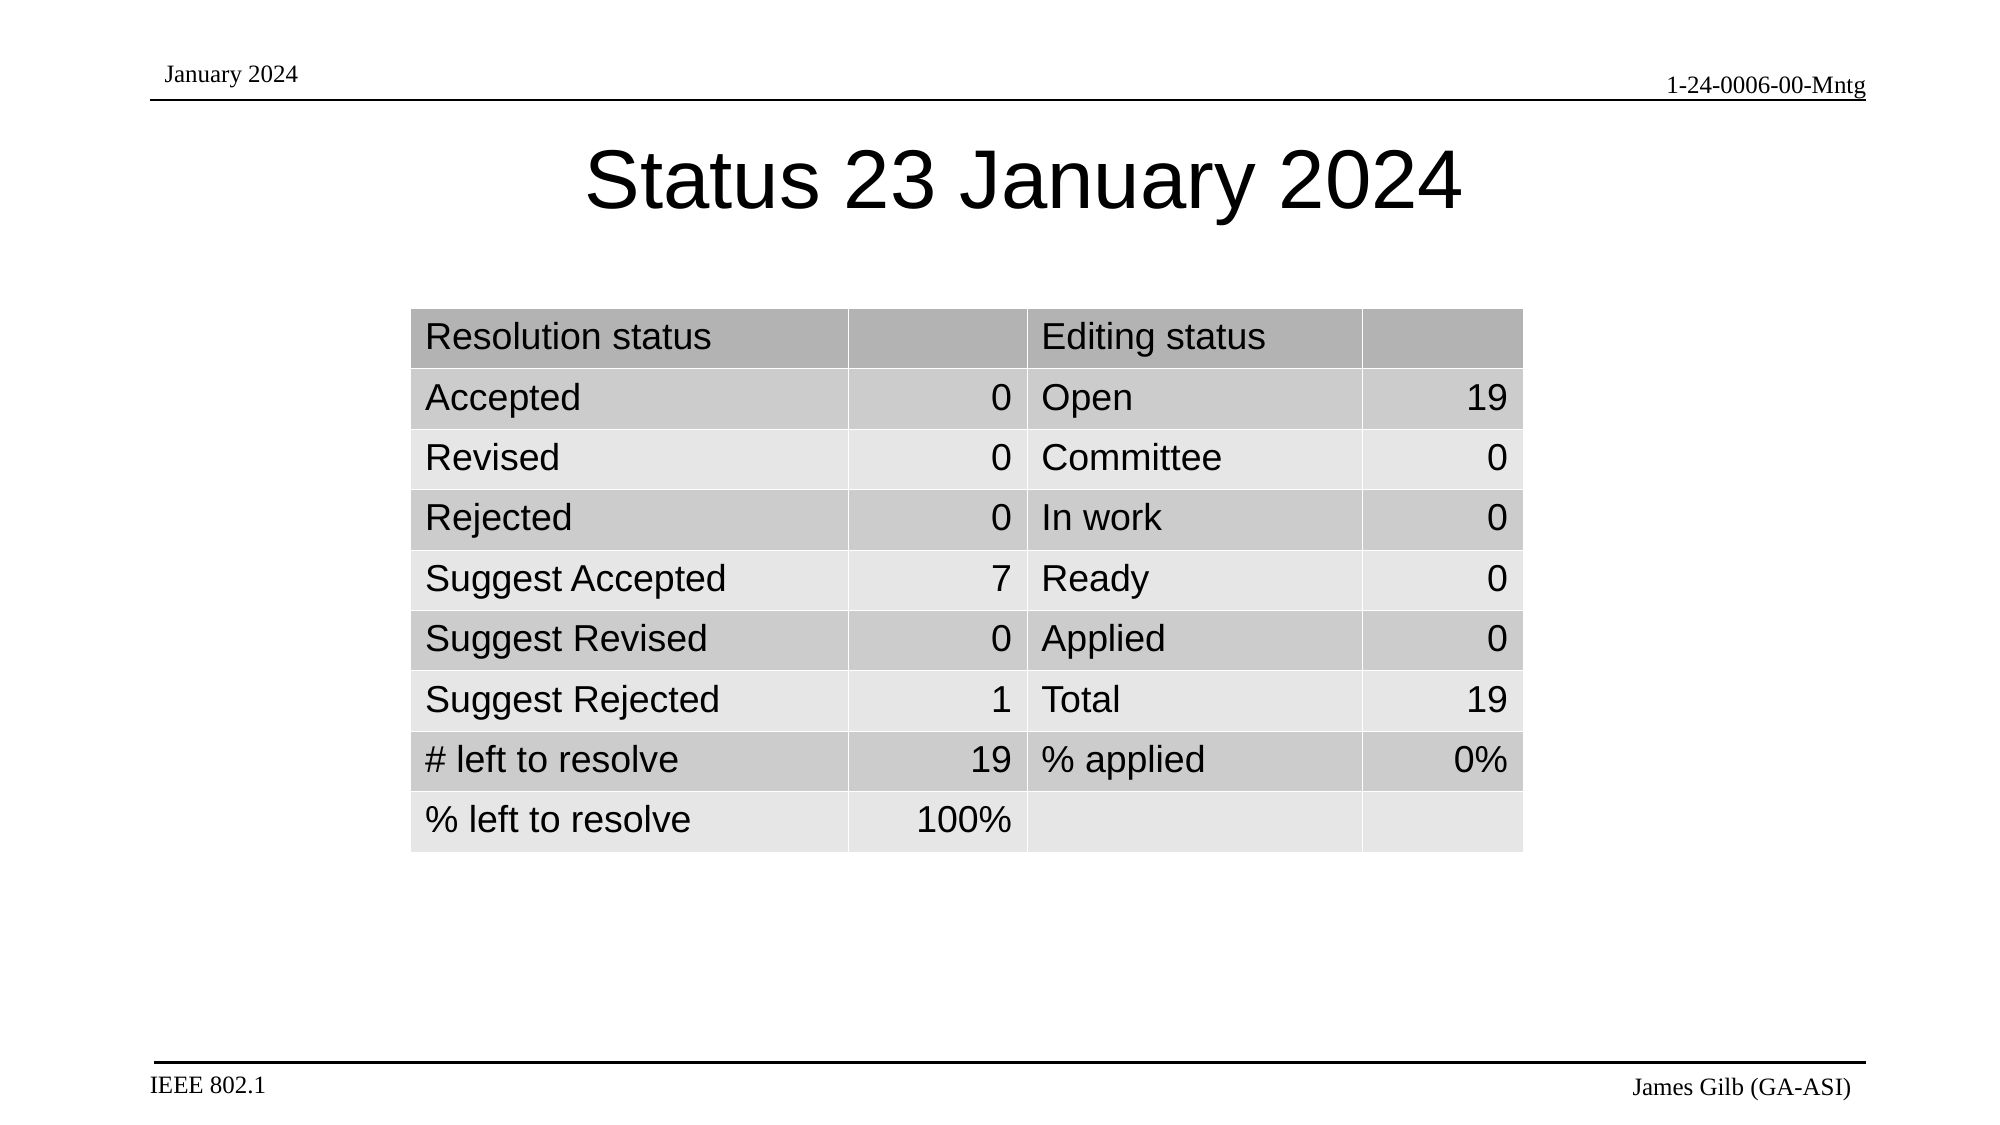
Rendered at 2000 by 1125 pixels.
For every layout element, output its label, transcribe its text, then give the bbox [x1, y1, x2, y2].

table_cell 0 [1363, 430, 1523, 489]
table_header [1363, 309, 1523, 368]
table_cell 0 [1363, 611, 1523, 670]
table_cell Ready [1028, 551, 1362, 610]
table_cell [1363, 792, 1523, 852]
table_cell Total [1028, 671, 1362, 731]
table_cell Revised [411, 430, 848, 489]
table_cell # left to resolve [411, 732, 848, 791]
table_cell Suggest Revised [411, 611, 848, 670]
table_cell 7 [849, 551, 1027, 610]
table_header Resolution status [411, 309, 848, 368]
table_cell 0 [849, 369, 1027, 429]
table_cell 19 [1363, 671, 1523, 731]
table_cell 19 [1363, 369, 1523, 429]
table_cell [1028, 792, 1362, 852]
table_cell 0 [849, 430, 1027, 489]
table_header [849, 309, 1027, 368]
table_cell % applied [1028, 732, 1362, 791]
table_cell % left to resolve [411, 792, 848, 852]
table_cell Suggest Accepted [411, 551, 848, 610]
table_cell 100% [849, 792, 1027, 852]
table_cell 0 [1363, 551, 1523, 610]
table_cell 0 [849, 611, 1027, 670]
table_header Editing status [1028, 309, 1362, 368]
table_cell 0 [849, 490, 1027, 550]
table_cell Committee [1028, 430, 1362, 489]
table_cell Suggest Rejected [411, 671, 848, 731]
table_cell Applied [1028, 611, 1362, 670]
table_cell 0% [1363, 732, 1523, 791]
table_cell 1 [849, 671, 1027, 731]
table_cell In work [1028, 490, 1362, 550]
table_cell Rejected [411, 490, 848, 550]
table_cell 0 [1363, 490, 1523, 550]
title Status 23 January 2024 [149, 112, 1900, 238]
table_cell 19 [849, 732, 1027, 791]
table_cell Open [1028, 369, 1362, 429]
table_cell Accepted [411, 369, 848, 429]
